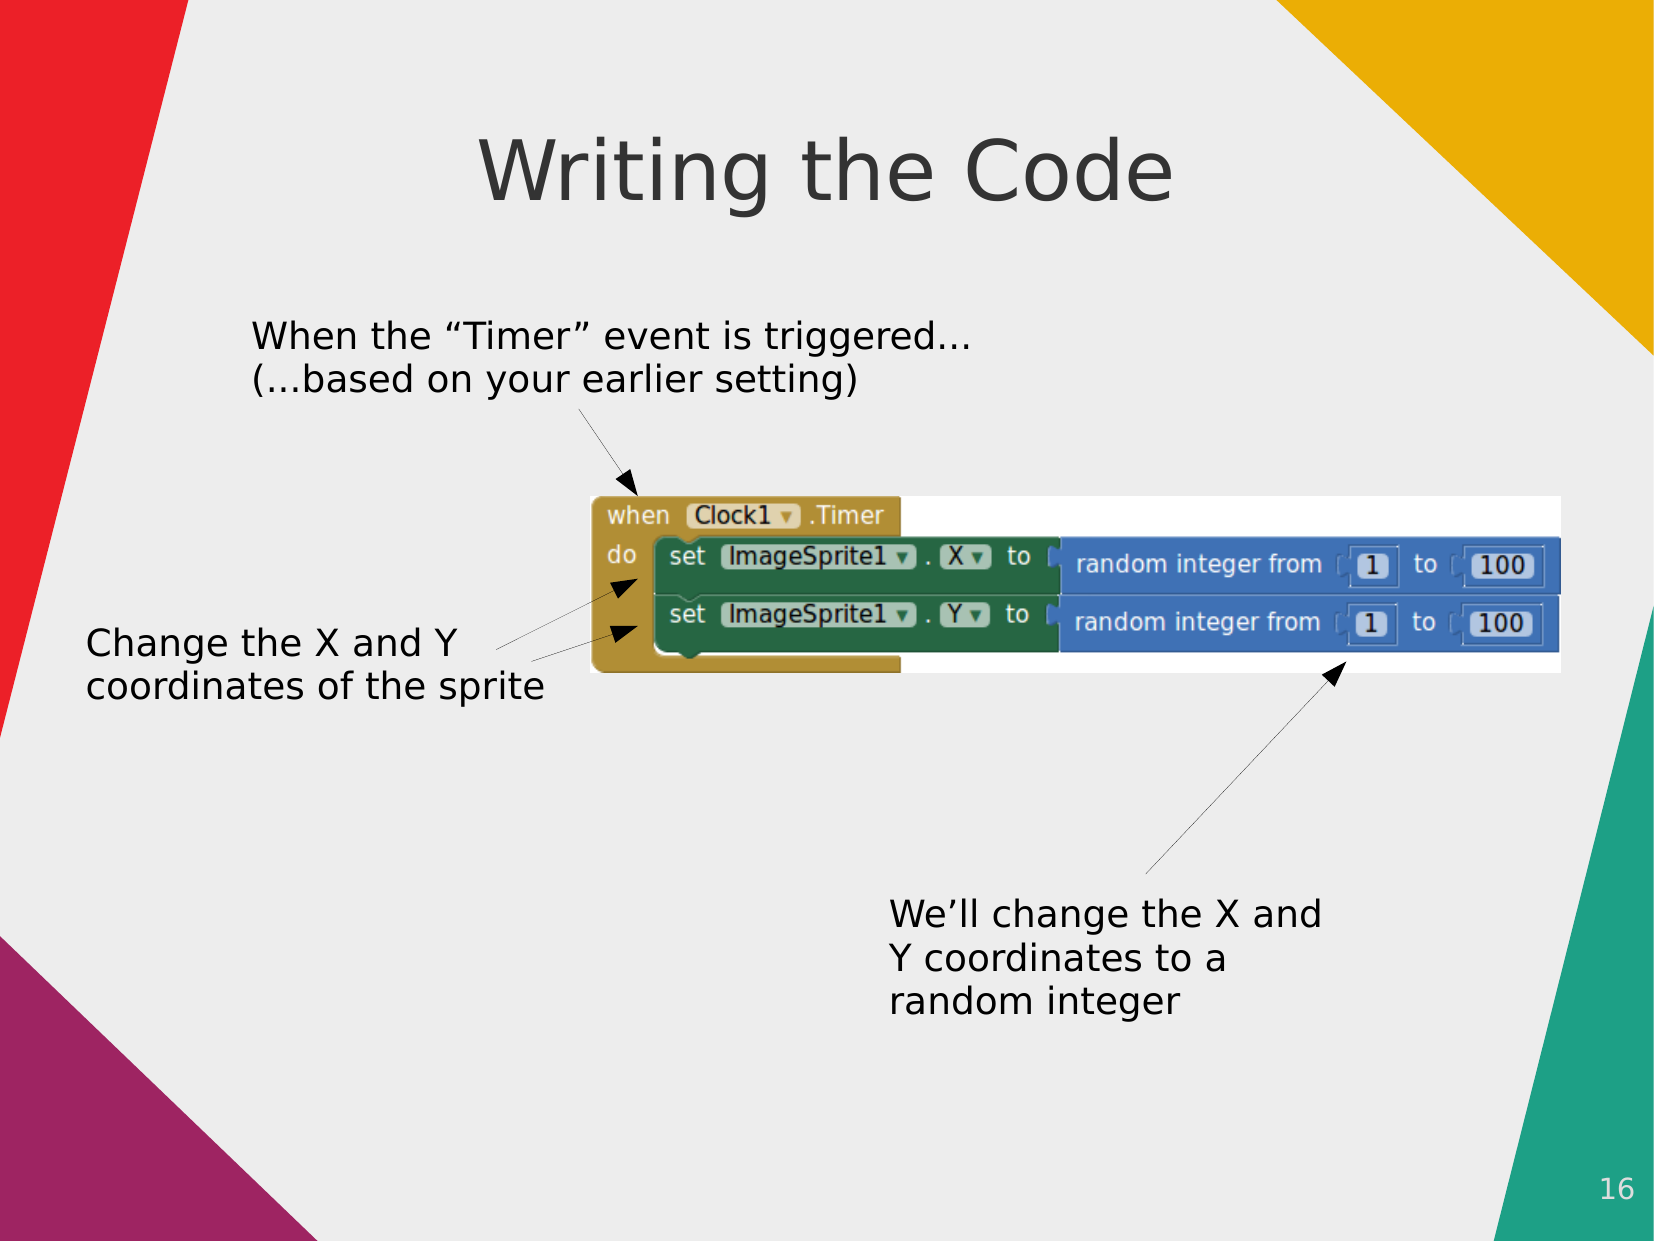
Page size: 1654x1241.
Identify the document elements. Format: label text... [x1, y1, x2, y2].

title Writing the Code [114, 73, 1539, 271]
text_box Change the X and Y coordinates of the sprite [70, 614, 567, 804]
picture [590, 496, 1561, 673]
text_box We’ll change the X and Y coordinates to a random integer [874, 885, 1371, 1075]
text_box When the “Timer” event is triggered... (...based on your earlier setting) [236, 307, 1004, 409]
